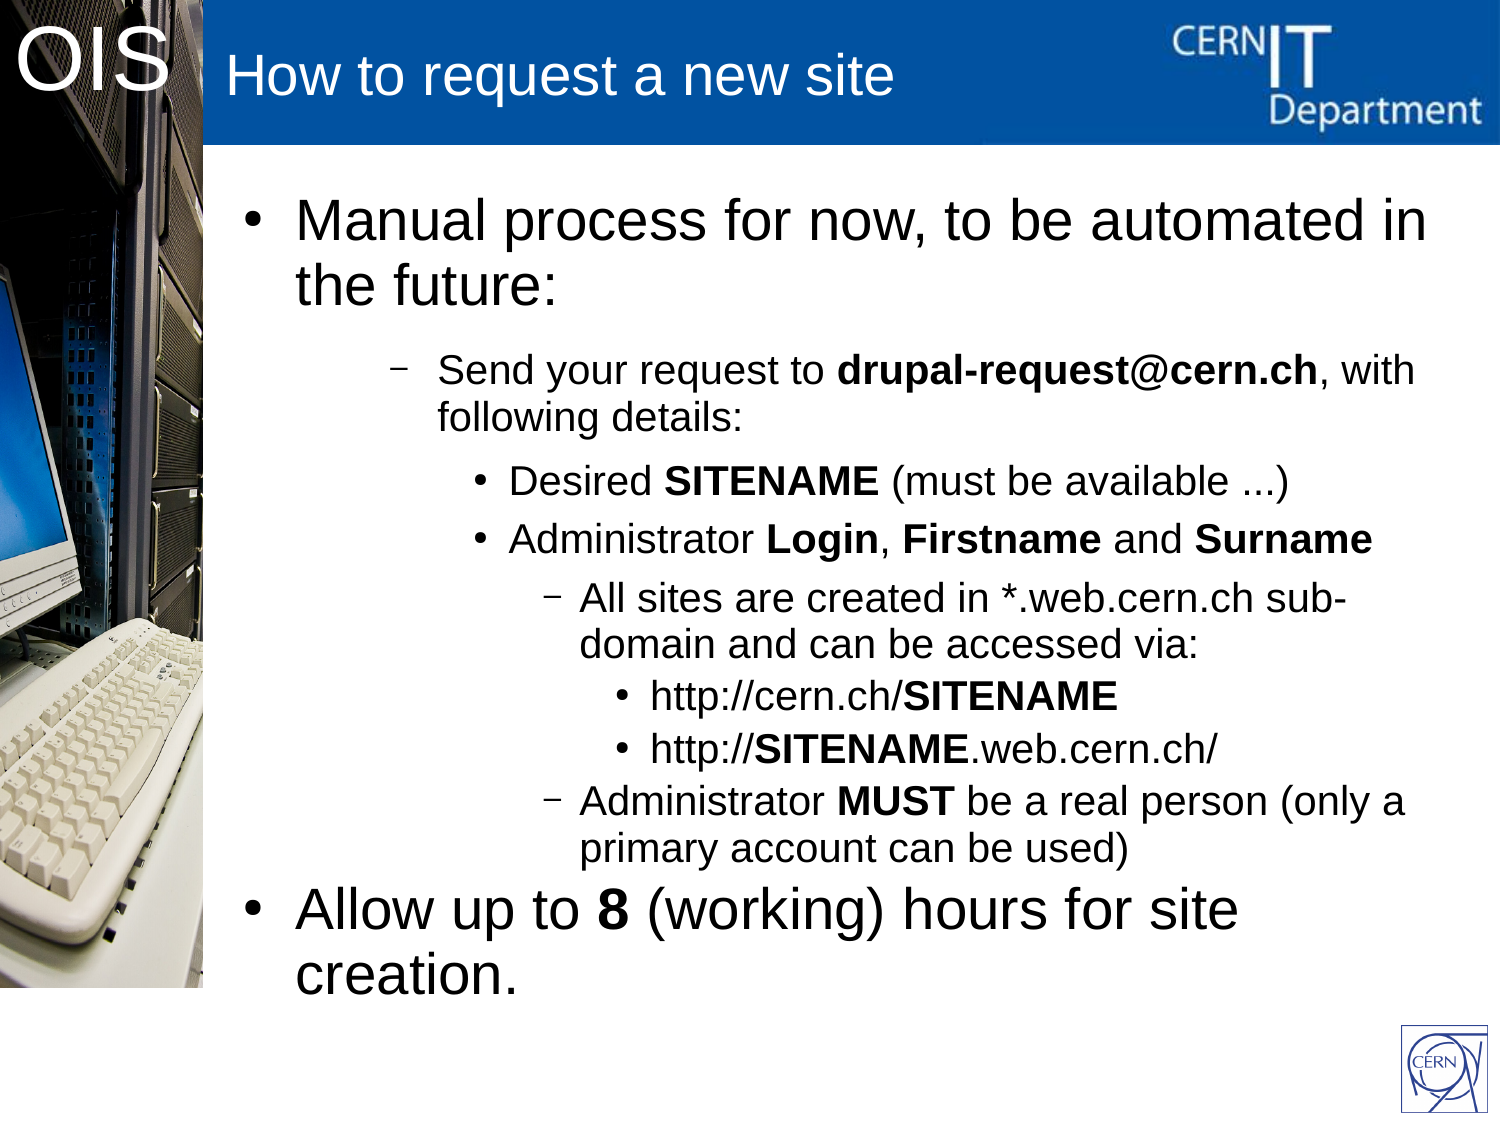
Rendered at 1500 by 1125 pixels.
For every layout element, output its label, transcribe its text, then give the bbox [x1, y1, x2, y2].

list Manual process for now, to be automated in the future: Send your request to drupal-request@cern.ch, with following details: Desired SITENAME (must be available ...) Administrator Login, Firstname and Surname All sites are created in *.web.cern.ch sub-domain and can be accessed via: http://cern.ch/SITENAME http://SITENAME.web.cern.ch/ Administrator MUST be a real person (only a primary account can be used) Allow up to 8 (working) hours for site creation. [225, 187, 1463, 998]
title How to request a new site [225, 7, 1238, 143]
picture [1401, 1025, 1488, 1113]
picture [0, 0, 1500, 988]
